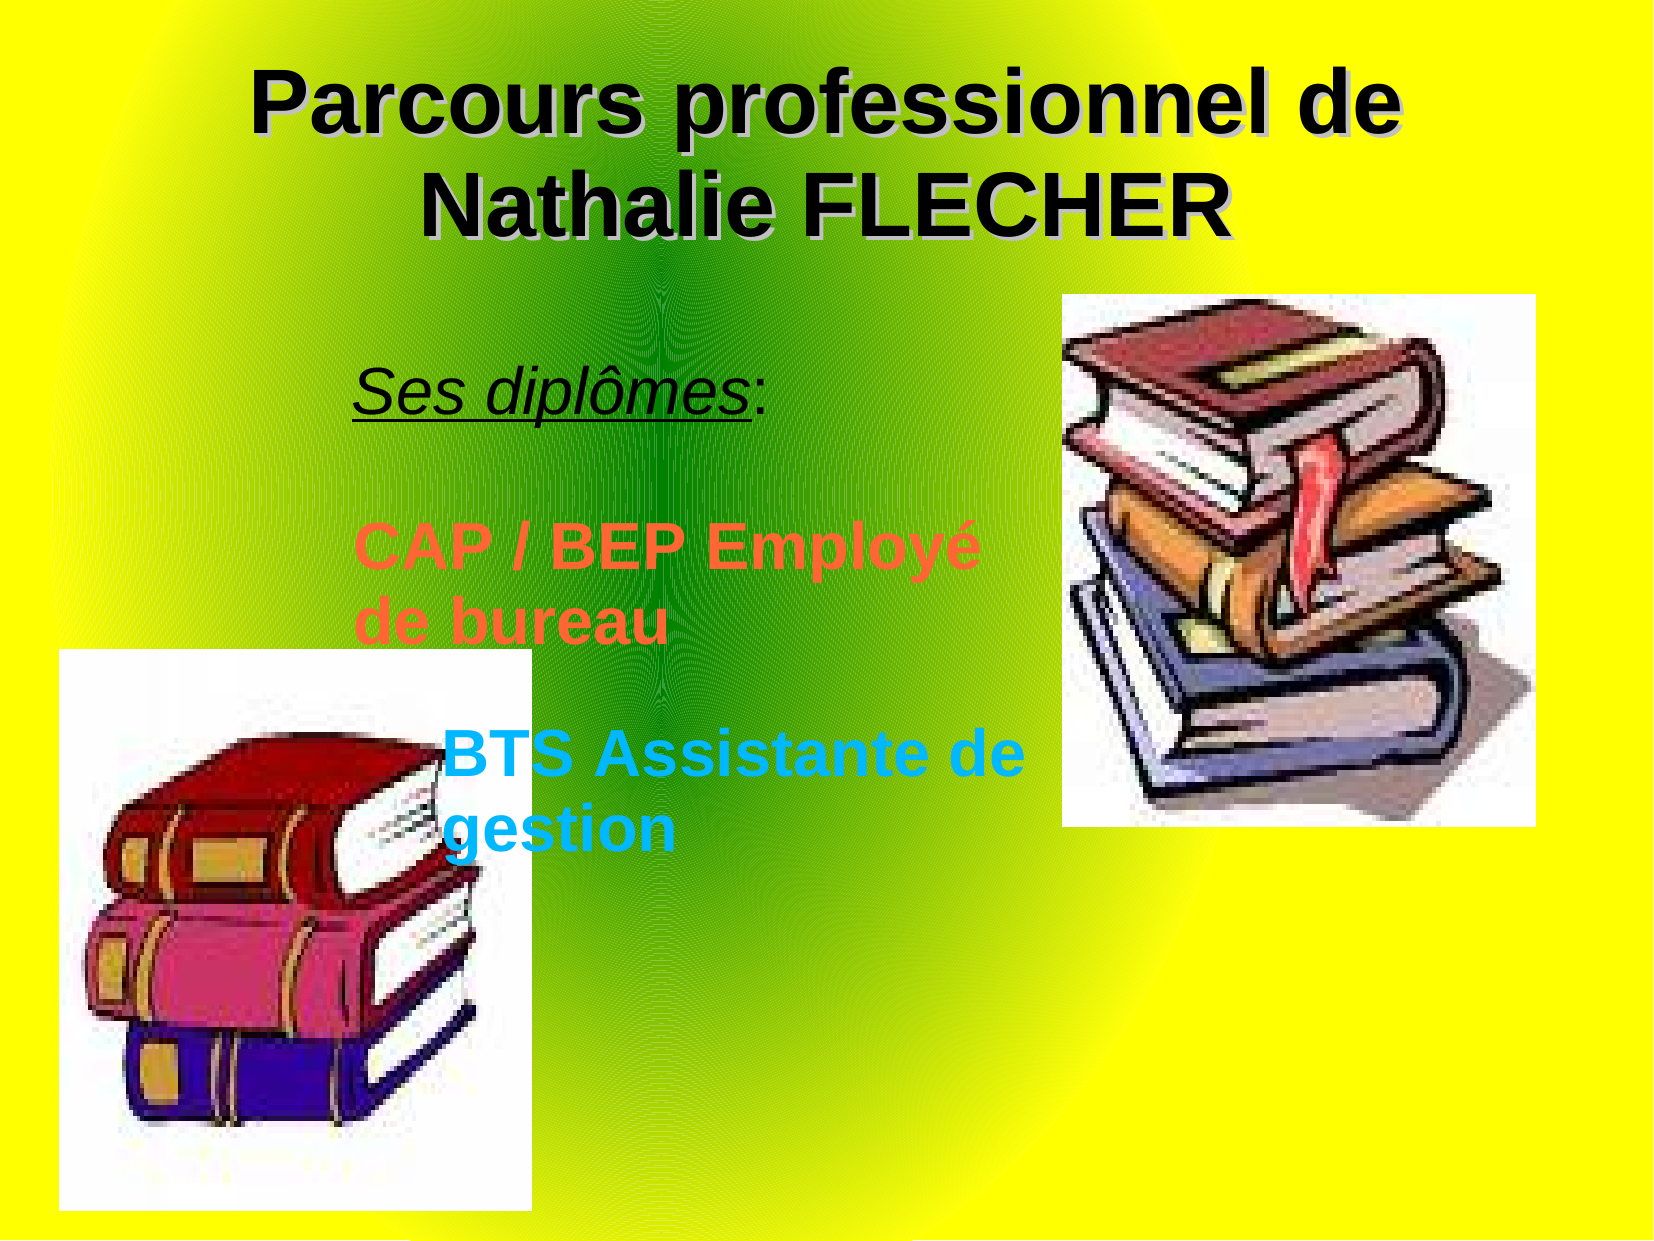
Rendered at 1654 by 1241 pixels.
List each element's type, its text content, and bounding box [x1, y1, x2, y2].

picture [59, 649, 532, 1211]
list Ses diplômes: [189, 354, 916, 473]
text_box CAP / BEP Employé de bureau [338, 501, 1063, 667]
text_box BTS Assistante de gestion [427, 708, 1152, 874]
title Parcours professionnel de Nathalie FLECHER [82, 49, 1571, 257]
picture [1062, 294, 1536, 827]
